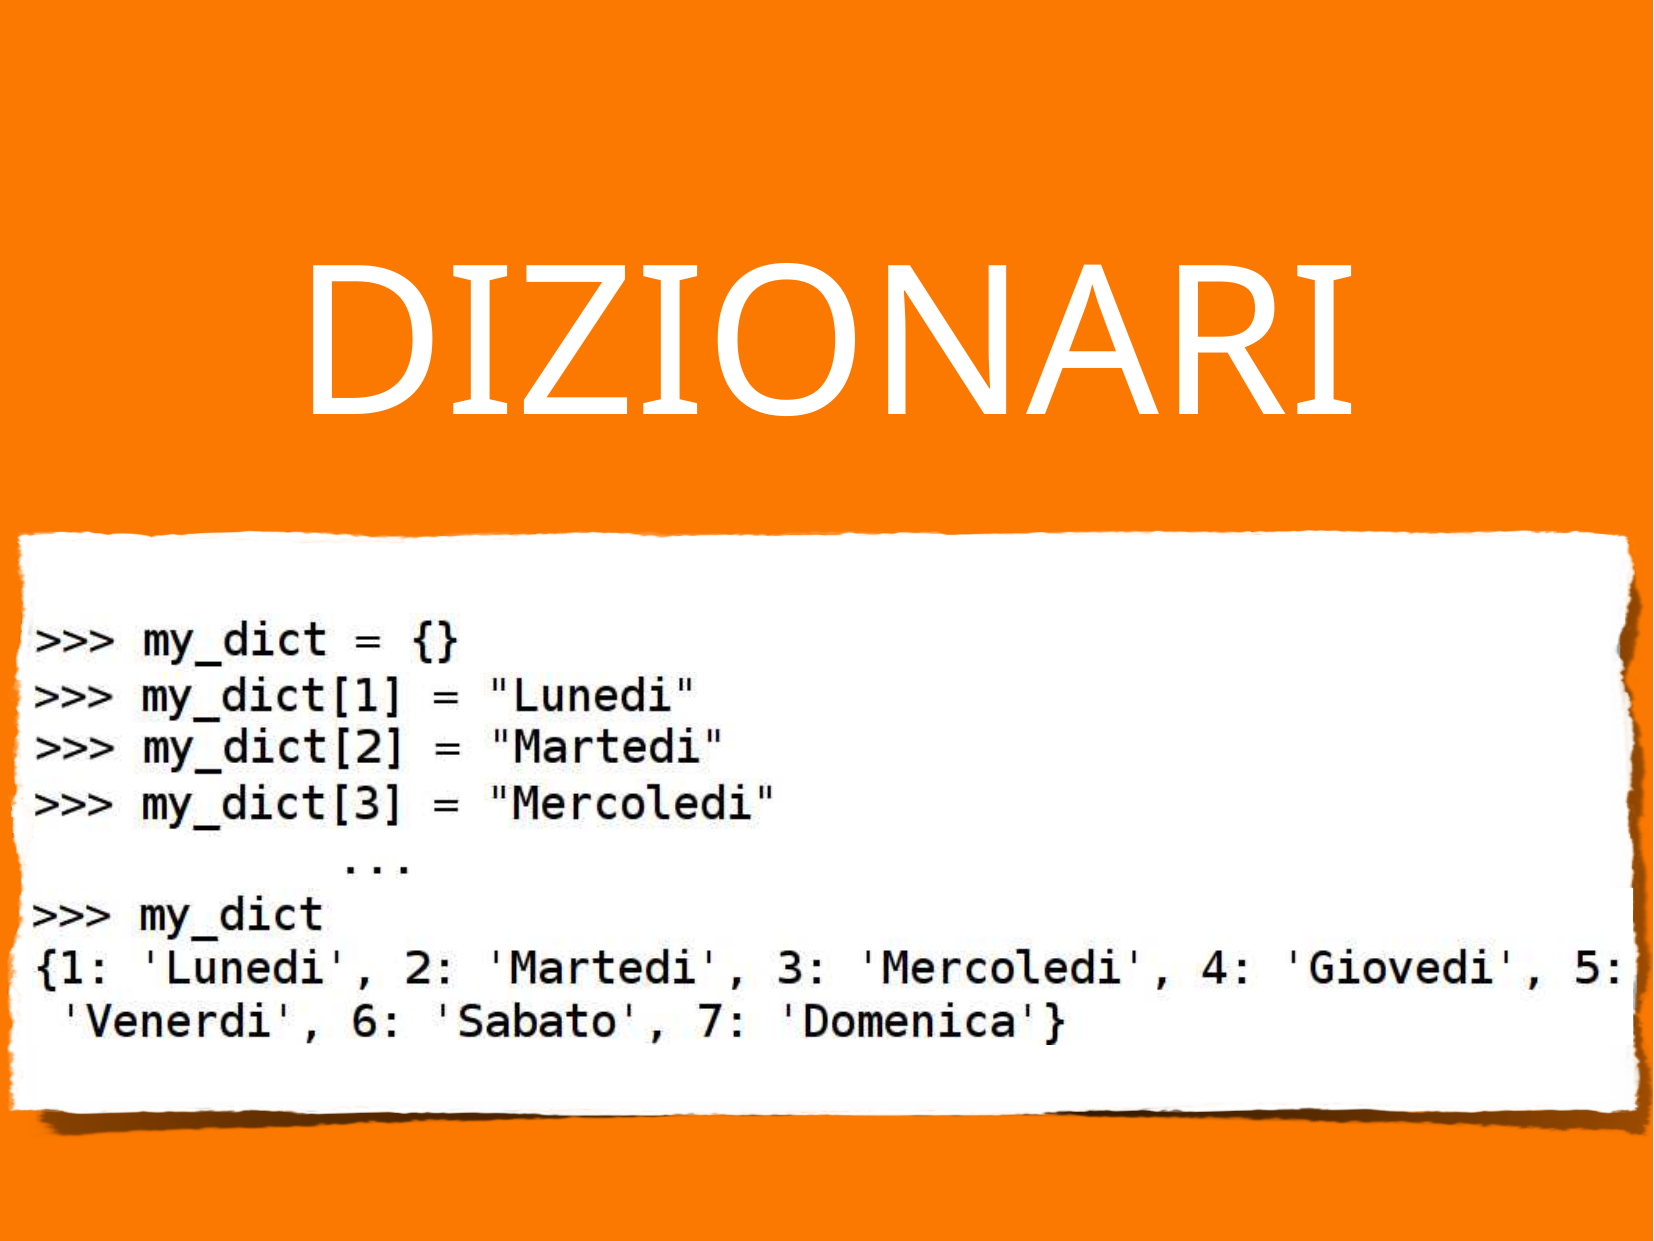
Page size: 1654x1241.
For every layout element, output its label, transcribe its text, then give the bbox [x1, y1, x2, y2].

picture [0, 523, 1653, 1139]
text_box DIZIONARI [0, 185, 1653, 451]
